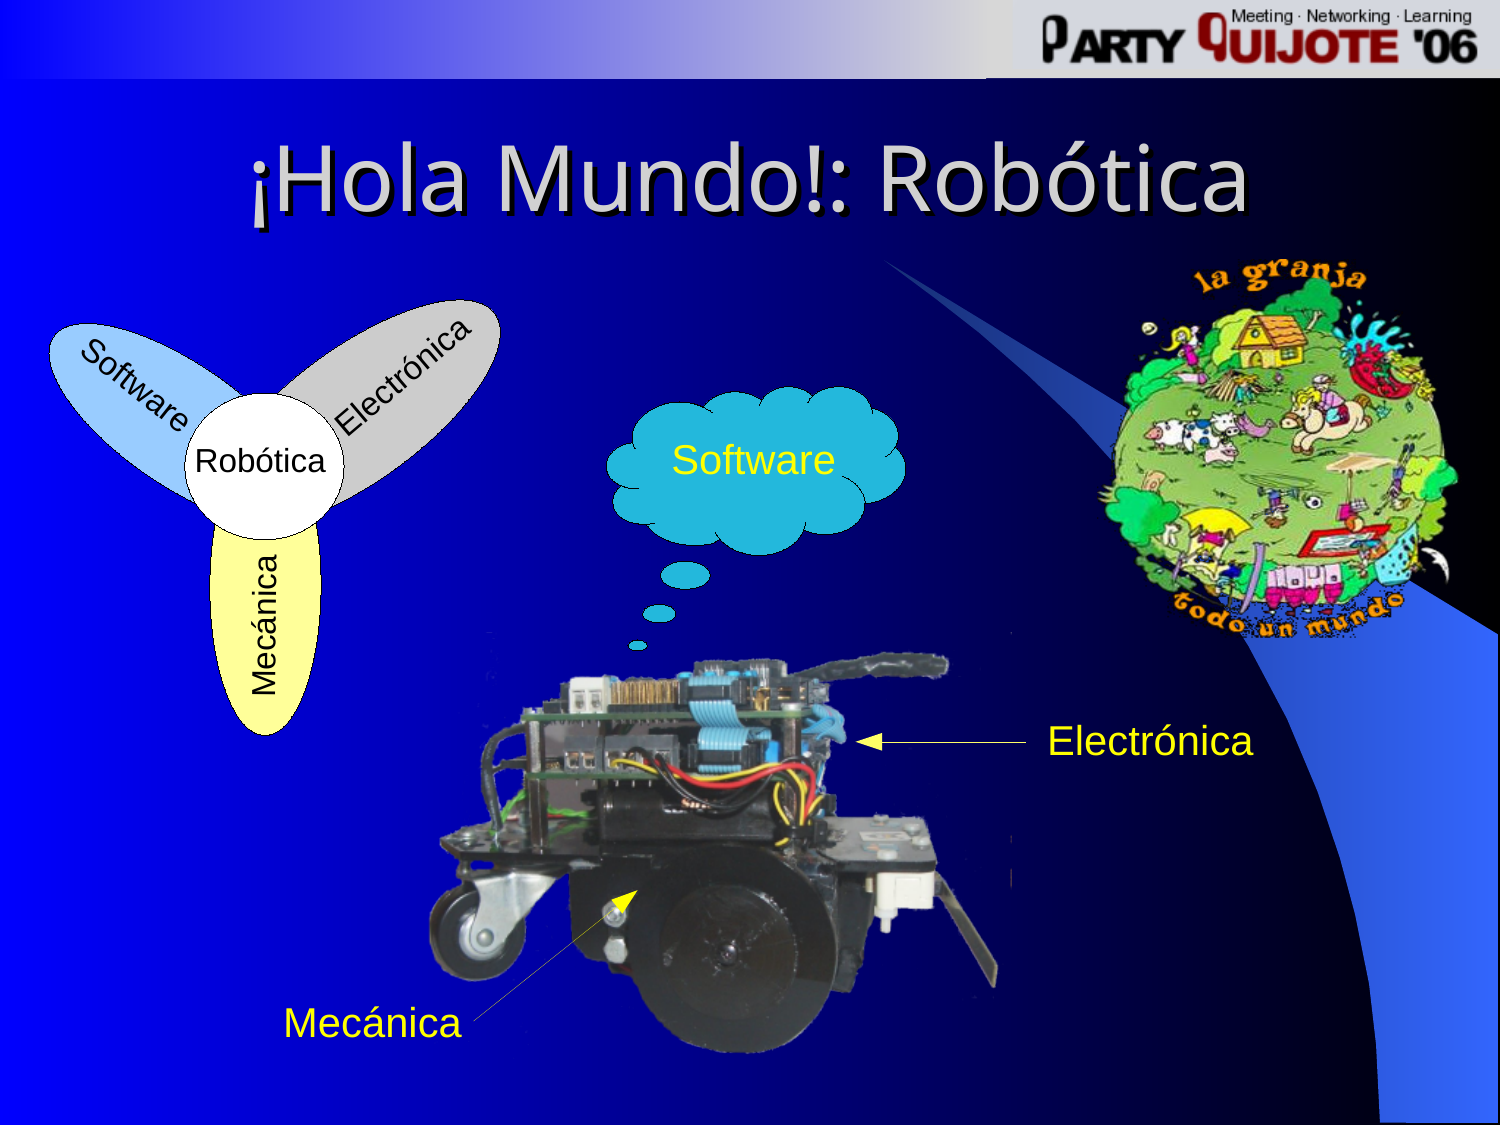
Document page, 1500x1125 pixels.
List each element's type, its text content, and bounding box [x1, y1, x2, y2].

text_box Robótica [179, 435, 371, 511]
text_box [201, 511, 328, 736]
title ¡Hola Mundo!: Robótica [0, 81, 1500, 270]
text_box [627, 639, 648, 651]
text_box [0, 0, 1500, 79]
text_box Software [54, 315, 211, 459]
text_box [606, 386, 906, 556]
text_box Mecánica [237, 535, 296, 713]
picture [1012, 0, 1500, 69]
text_box Mecánica [268, 992, 477, 1055]
text_box [660, 561, 711, 590]
picture [1097, 259, 1462, 643]
picture [427, 632, 1012, 1059]
text_box [102, 300, 450, 435]
text_box [371, 301, 501, 486]
text_box [48, 323, 179, 495]
text_box Software [656, 429, 851, 491]
text_box Electrónica [319, 289, 499, 438]
text_box Electrónica [1032, 710, 1269, 772]
text_box [642, 604, 676, 623]
